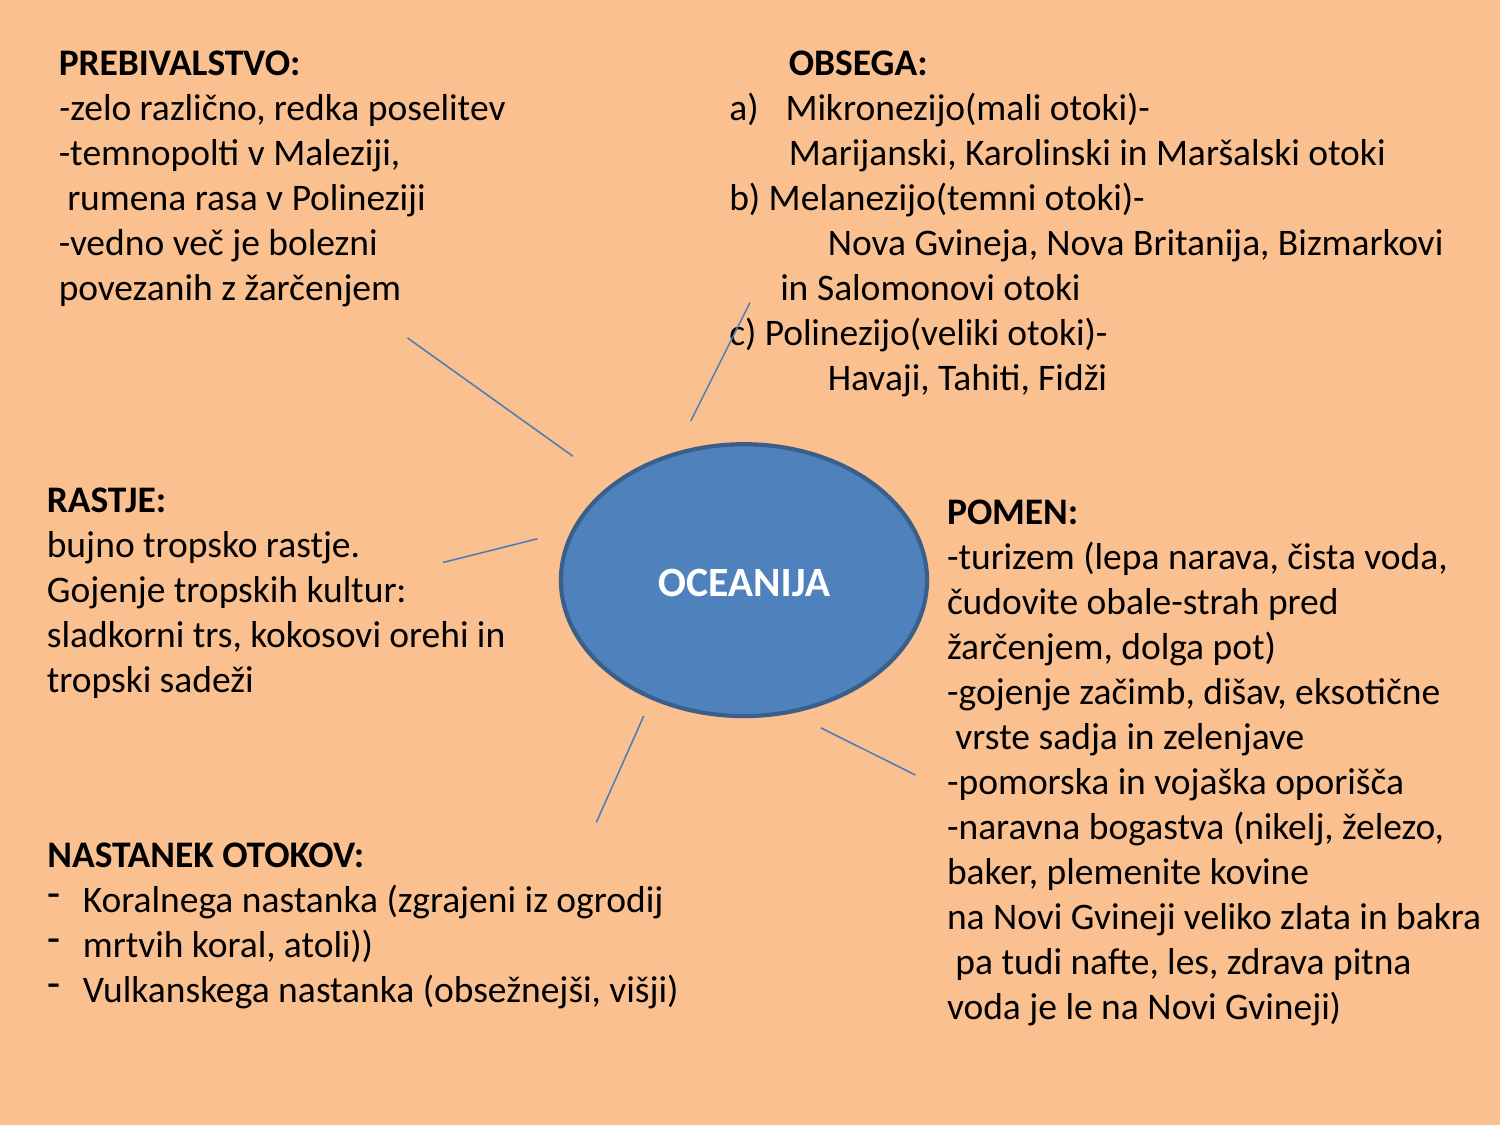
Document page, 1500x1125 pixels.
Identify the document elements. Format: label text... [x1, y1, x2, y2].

text_box OBSEGA: Mikronezijo(mali otoki)- Marijanski, Karolinski in Maršalski otoki b) Melanezijo(temni otoki)- Nova Gvineja, Nova Britanija, Bizmarkovi in Salomonovi otoki c) Polinezijo(veliki otoki)- Havaji, Tahiti, Fidži [714, 30, 1500, 451]
text_box RASTJE: bujno tropsko rastje. Gojenje tropskih kultur: sladkorni trs, kokosovi orehi in tropski sadeži [32, 467, 530, 708]
text_box NASTANEK OTOKOV: Koralnega nastanka (zgrajeni iz ogrodij mrtvih koral, atoli)) Vulkanskega nastanka (obsežnejši, višji) [32, 822, 694, 1018]
text_box OCEANIJA [560, 446, 928, 717]
text_box PREBIVALSTVO: -zelo različno, redka poselitev -temnopolti v Maleziji, rumena rasa v Polineziji -vedno več je bolezni povezanih z žarčenjem [44, 30, 521, 361]
text_box POMEN: -turizem (lepa narava, čista voda, čudovite obale-strah pred žarčenjem, dolga pot) -gojenje začimb, dišav, eksotične vrste sadja in zelenjave -pomorska in vojaška oporišča -naravna bogastva (nikelj, železo, baker, plemenite kovine na Novi Gvineji veliko zlata in bakra pa tudi nafte, les, zdrava pitna voda je le na Novi Gvineji) [932, 479, 1497, 1080]
